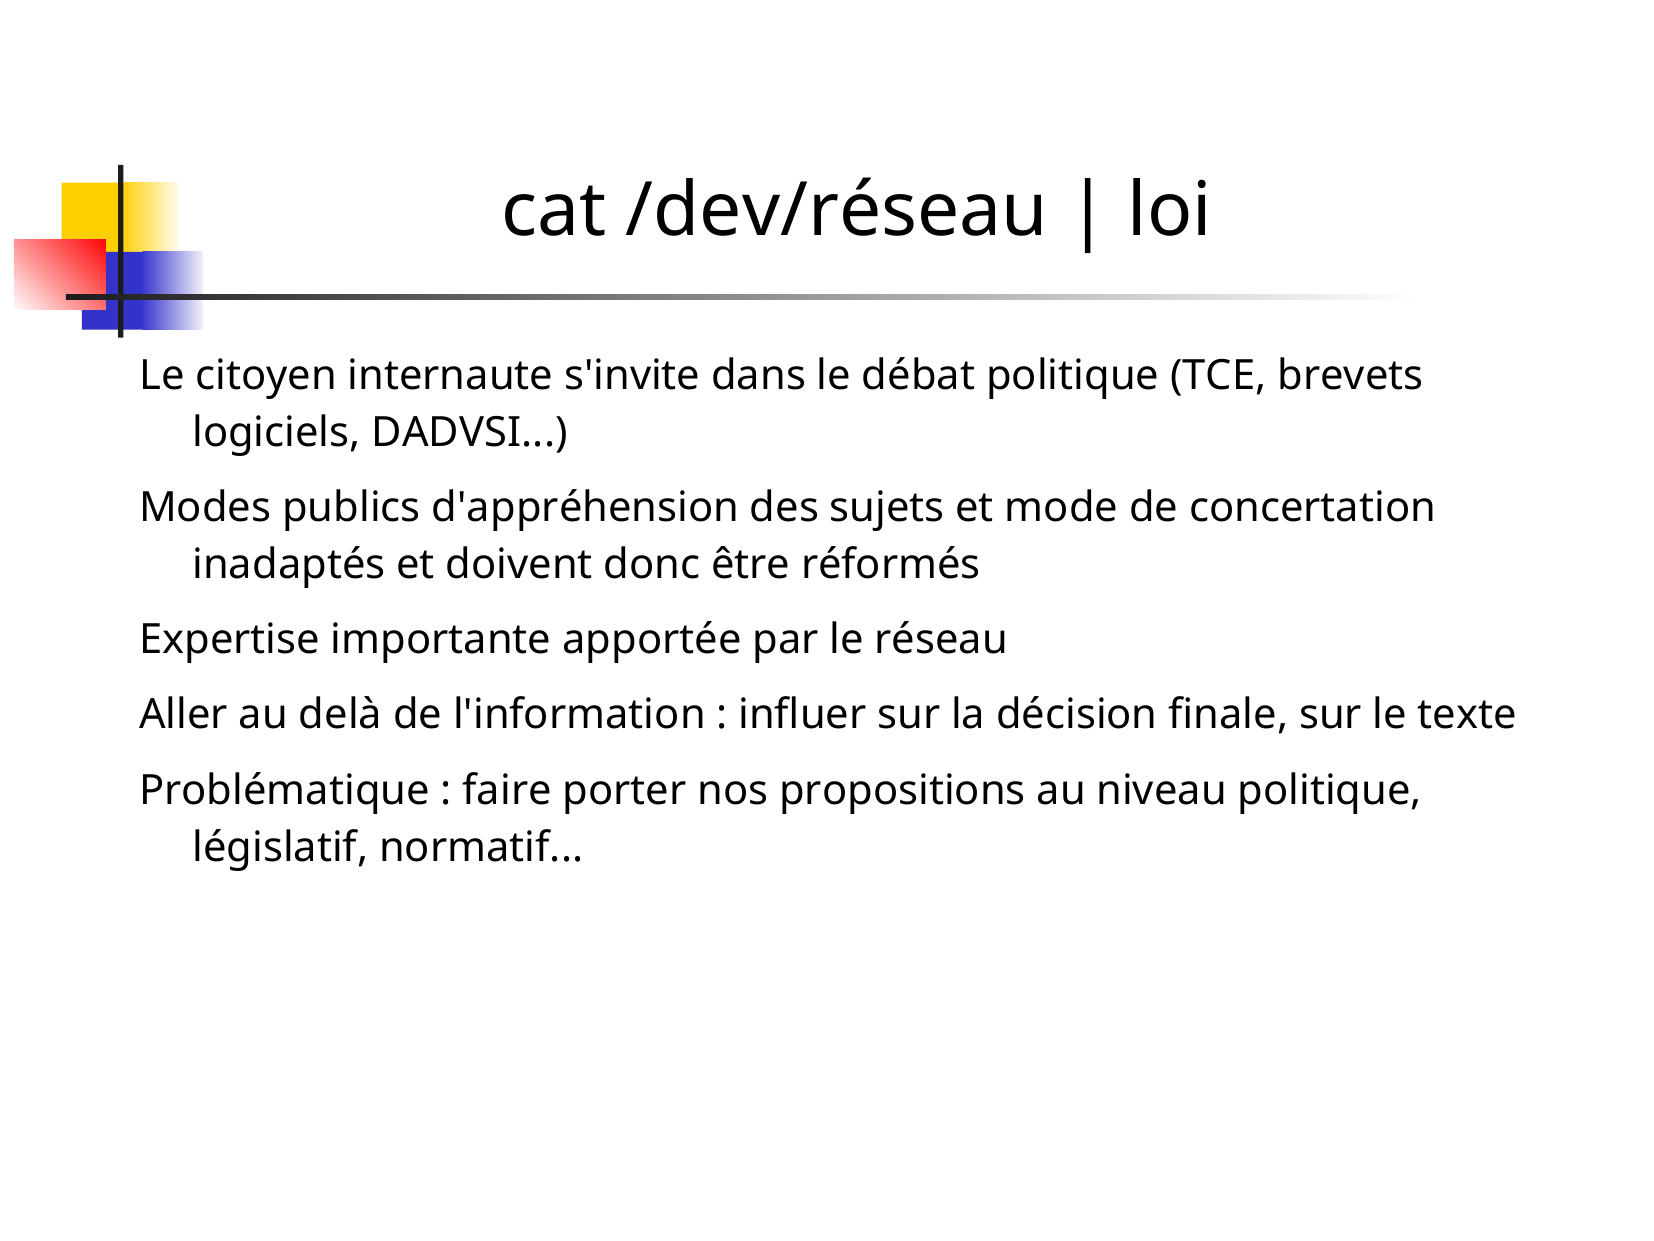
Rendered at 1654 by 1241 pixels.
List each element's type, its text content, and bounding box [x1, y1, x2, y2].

title cat /dev/réseau | loi [121, 102, 1534, 311]
list Le citoyen internaute s'invite dans le débat politique (TCE, brevets logiciels, DADVSI...) Modes publics d'appréhension des sujets et mode de concertation inadaptés et doivent donc être réformés Expertise importante apportée par le réseau Aller au delà de l'information : influer sur la décision finale, sur le texte Problématique : faire porter nos propositions au niveau politique, législatif, normatif... [121, 344, 1534, 1112]
